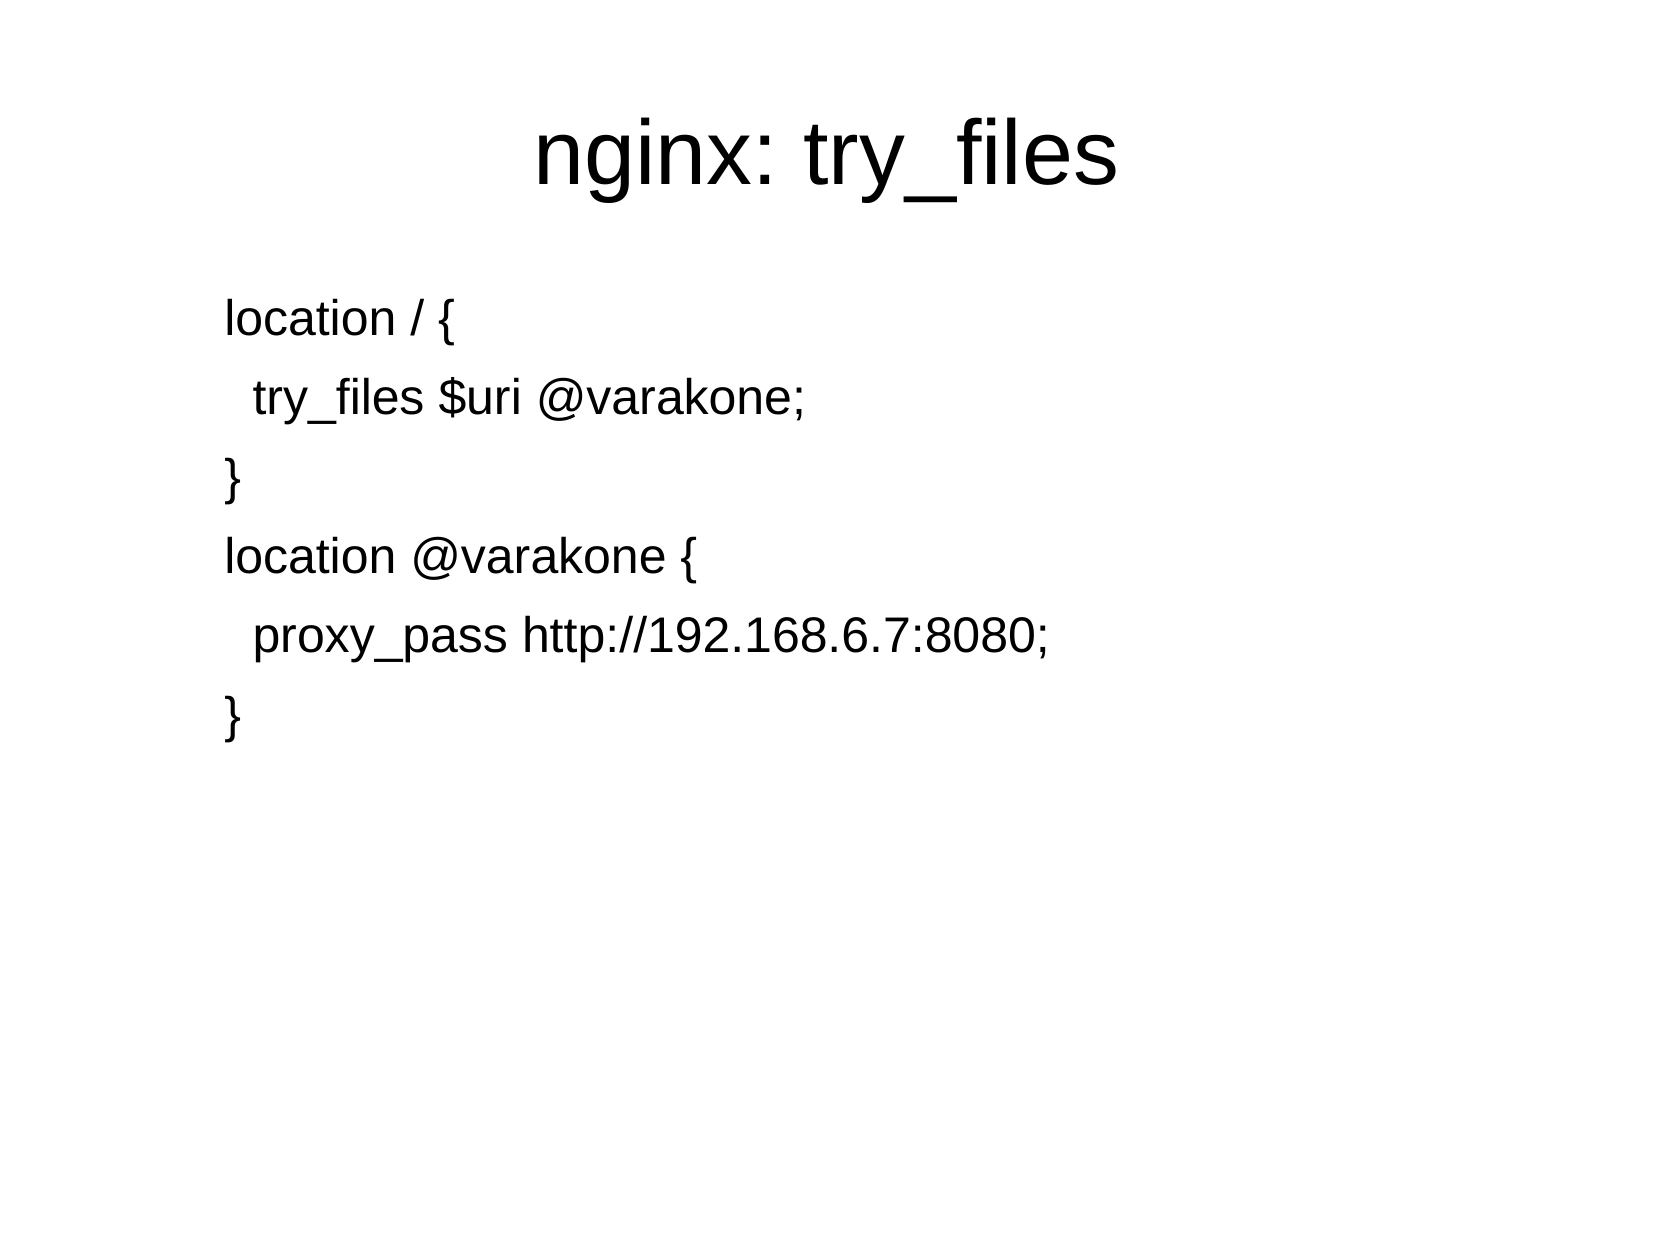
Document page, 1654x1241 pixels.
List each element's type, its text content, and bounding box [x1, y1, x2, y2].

list location / { try_files $uri @varakone; } location @varakone { proxy_pass http://192.168.6.7:8080; } [82, 290, 1571, 1010]
title nginx: try_files [82, 49, 1571, 257]
